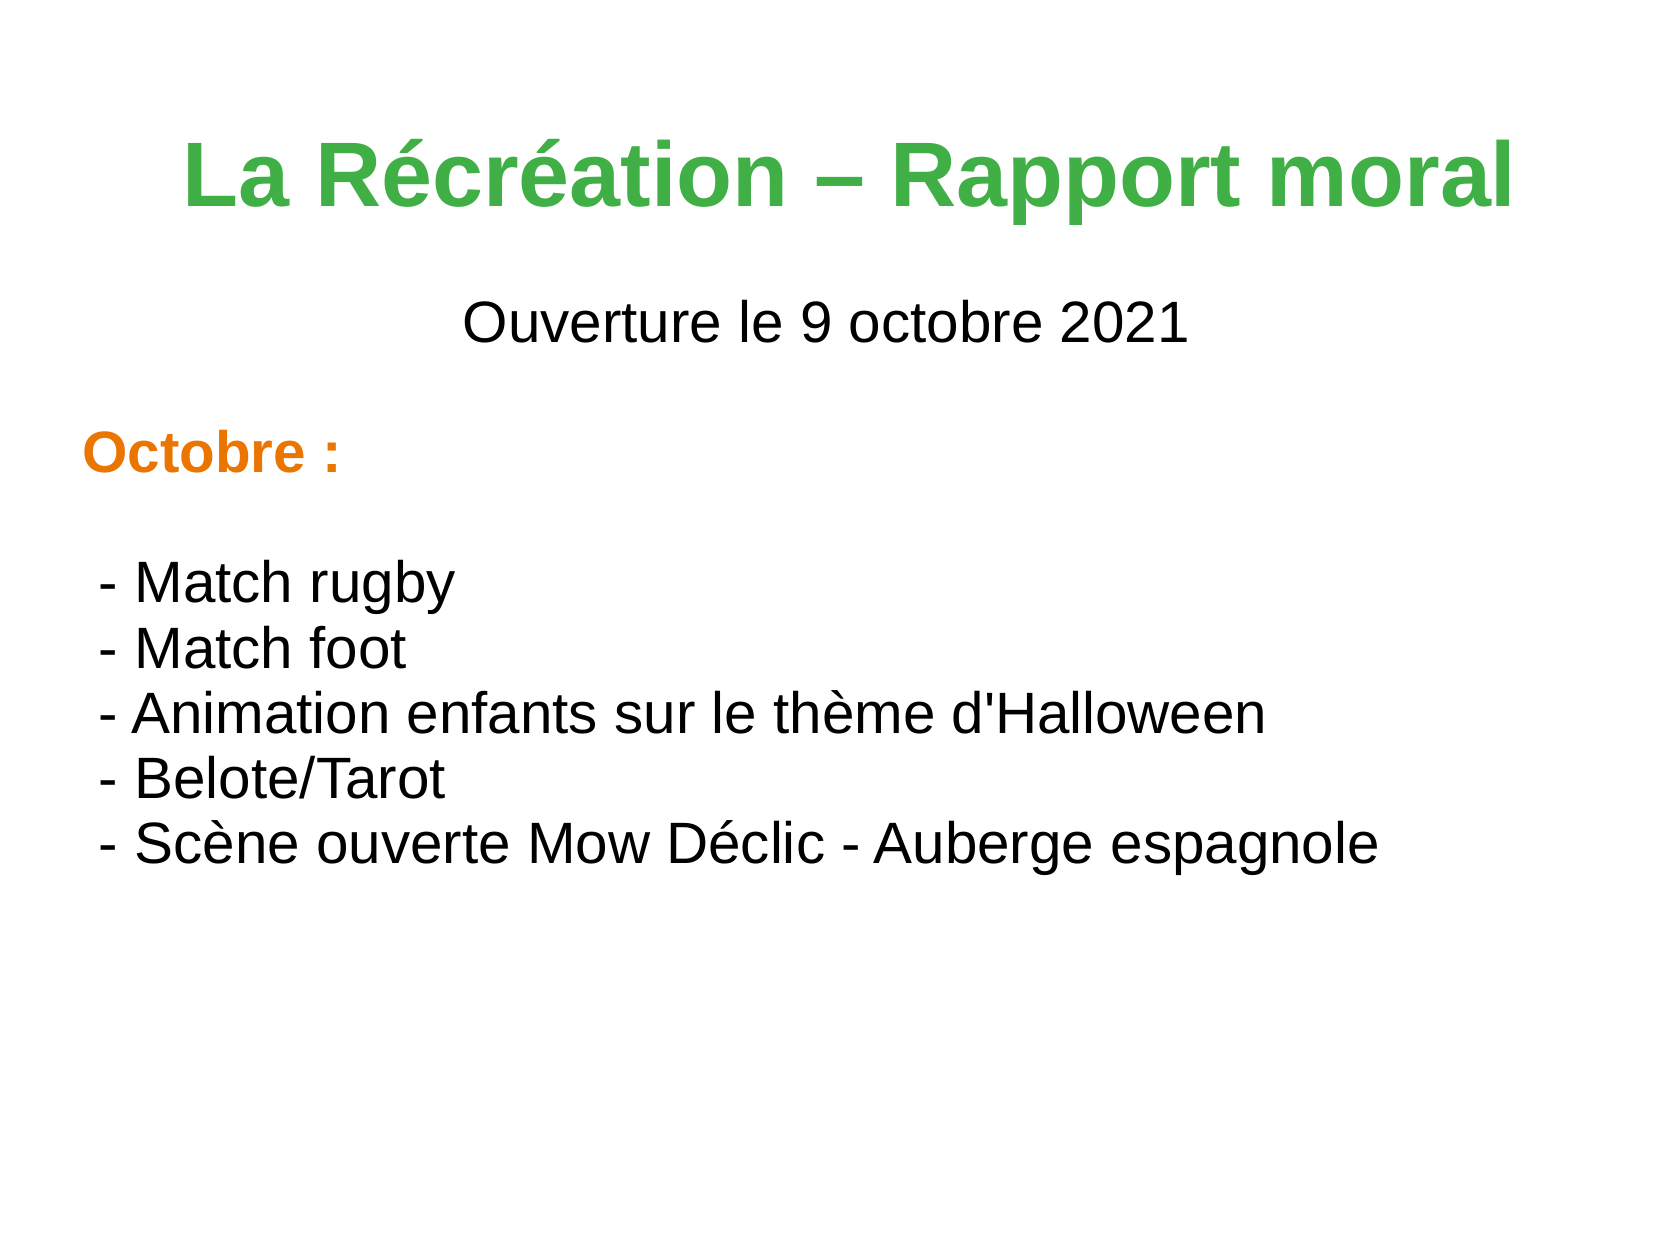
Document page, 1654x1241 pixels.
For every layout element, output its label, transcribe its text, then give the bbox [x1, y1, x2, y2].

subtitle Ouverture le 9 octobre 2021 Octobre : - Match rugby - Match foot - Animation enfants sur le thème d'Halloween - Belote/Tarot - Scène ouverte Mow Déclic - Auberge espagnole [82, 290, 1571, 1109]
title La Récréation – Rapport moral [106, 70, 1595, 278]
